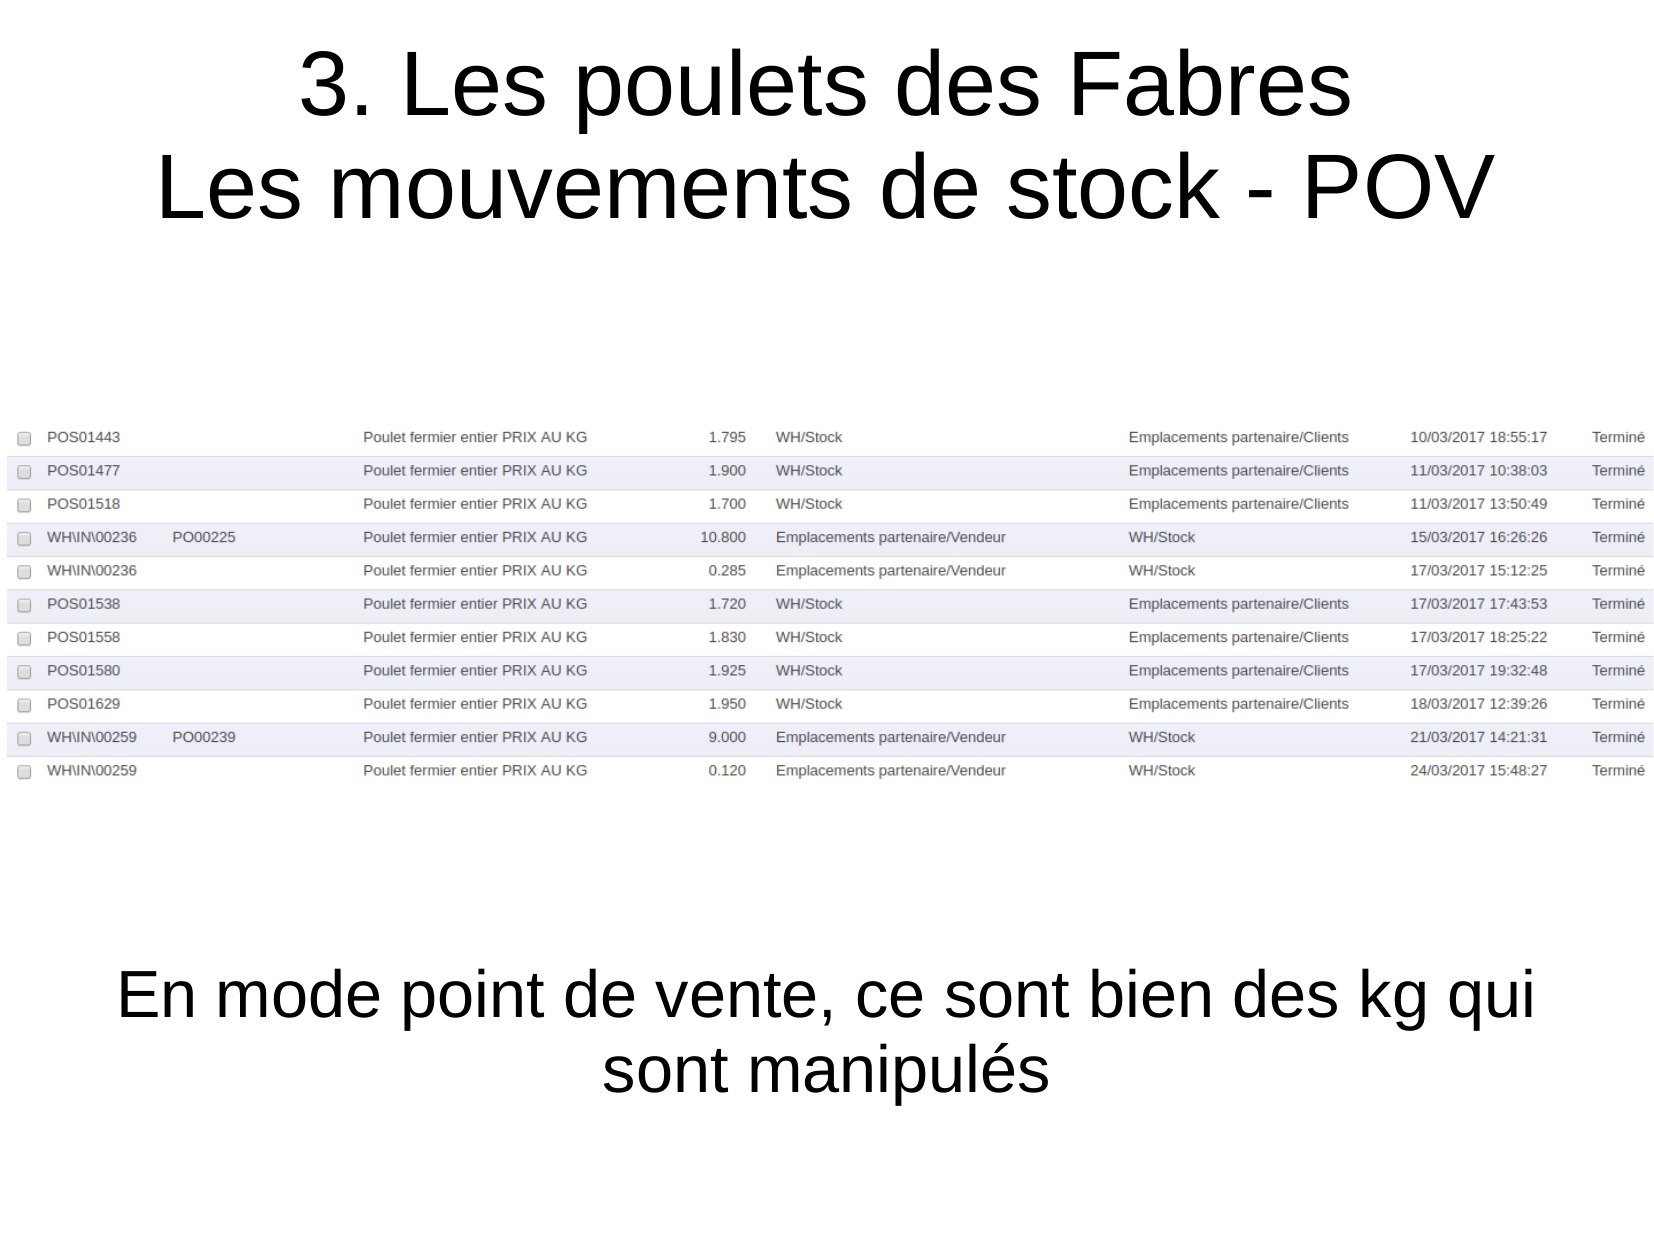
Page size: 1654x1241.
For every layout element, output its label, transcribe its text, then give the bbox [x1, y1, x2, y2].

picture [7, 425, 1654, 788]
text_box En mode point de vente, ce sont bien des kg qui sont manipulés [82, 956, 1571, 1107]
title 3. Les poulets des Fabres Les mouvements de stock - POV [82, 31, 1571, 239]
